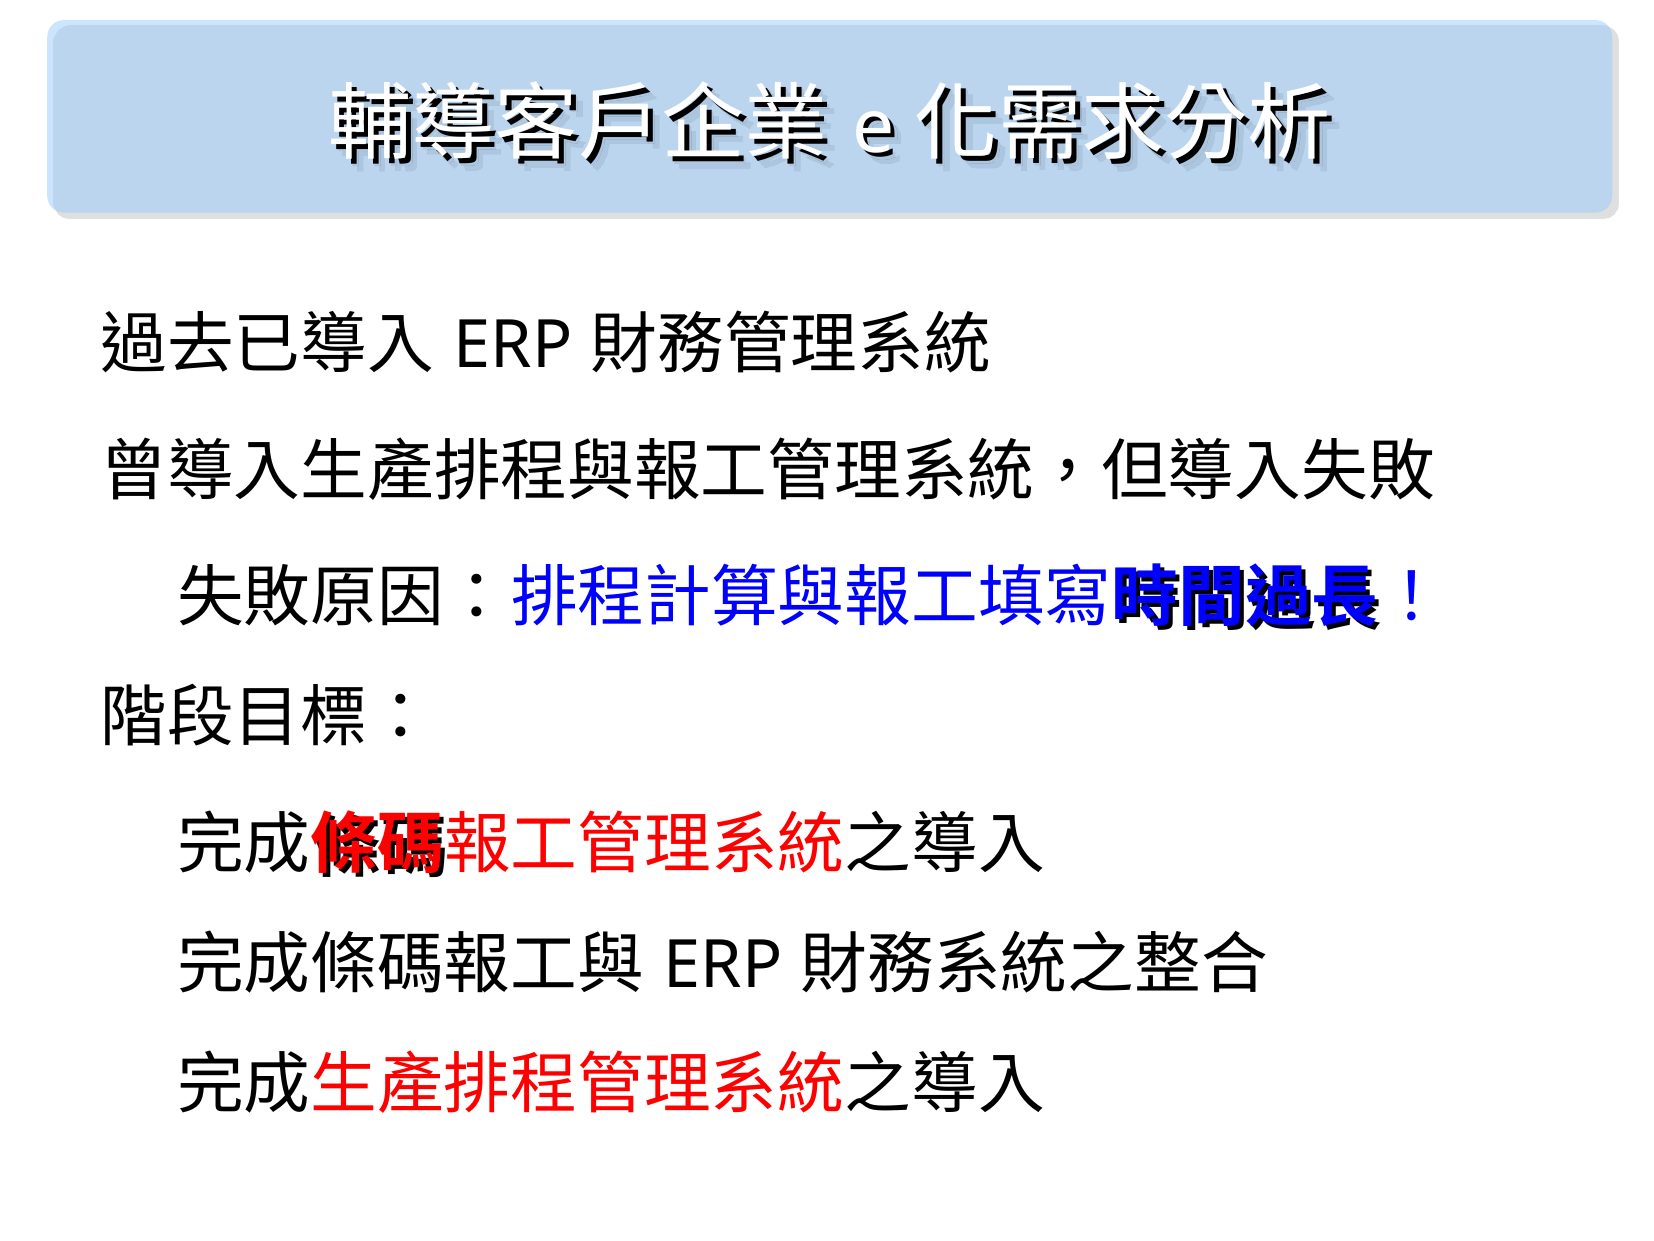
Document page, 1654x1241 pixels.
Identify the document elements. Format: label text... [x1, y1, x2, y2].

text_box 輔導客戶企業e化需求分析 [47, 20, 1613, 213]
list 過去已導入ERP財務管理系統 曾導入生產排程與報工管理系統，但導入失敗 失敗原因：排程計算與報工填寫時間過長！ 階段目標： 完成條碼報工管理系統之導入 完成條碼報工與ERP財務系統之整合 完成生產排程管理系統之導入 [82, 290, 1571, 1094]
